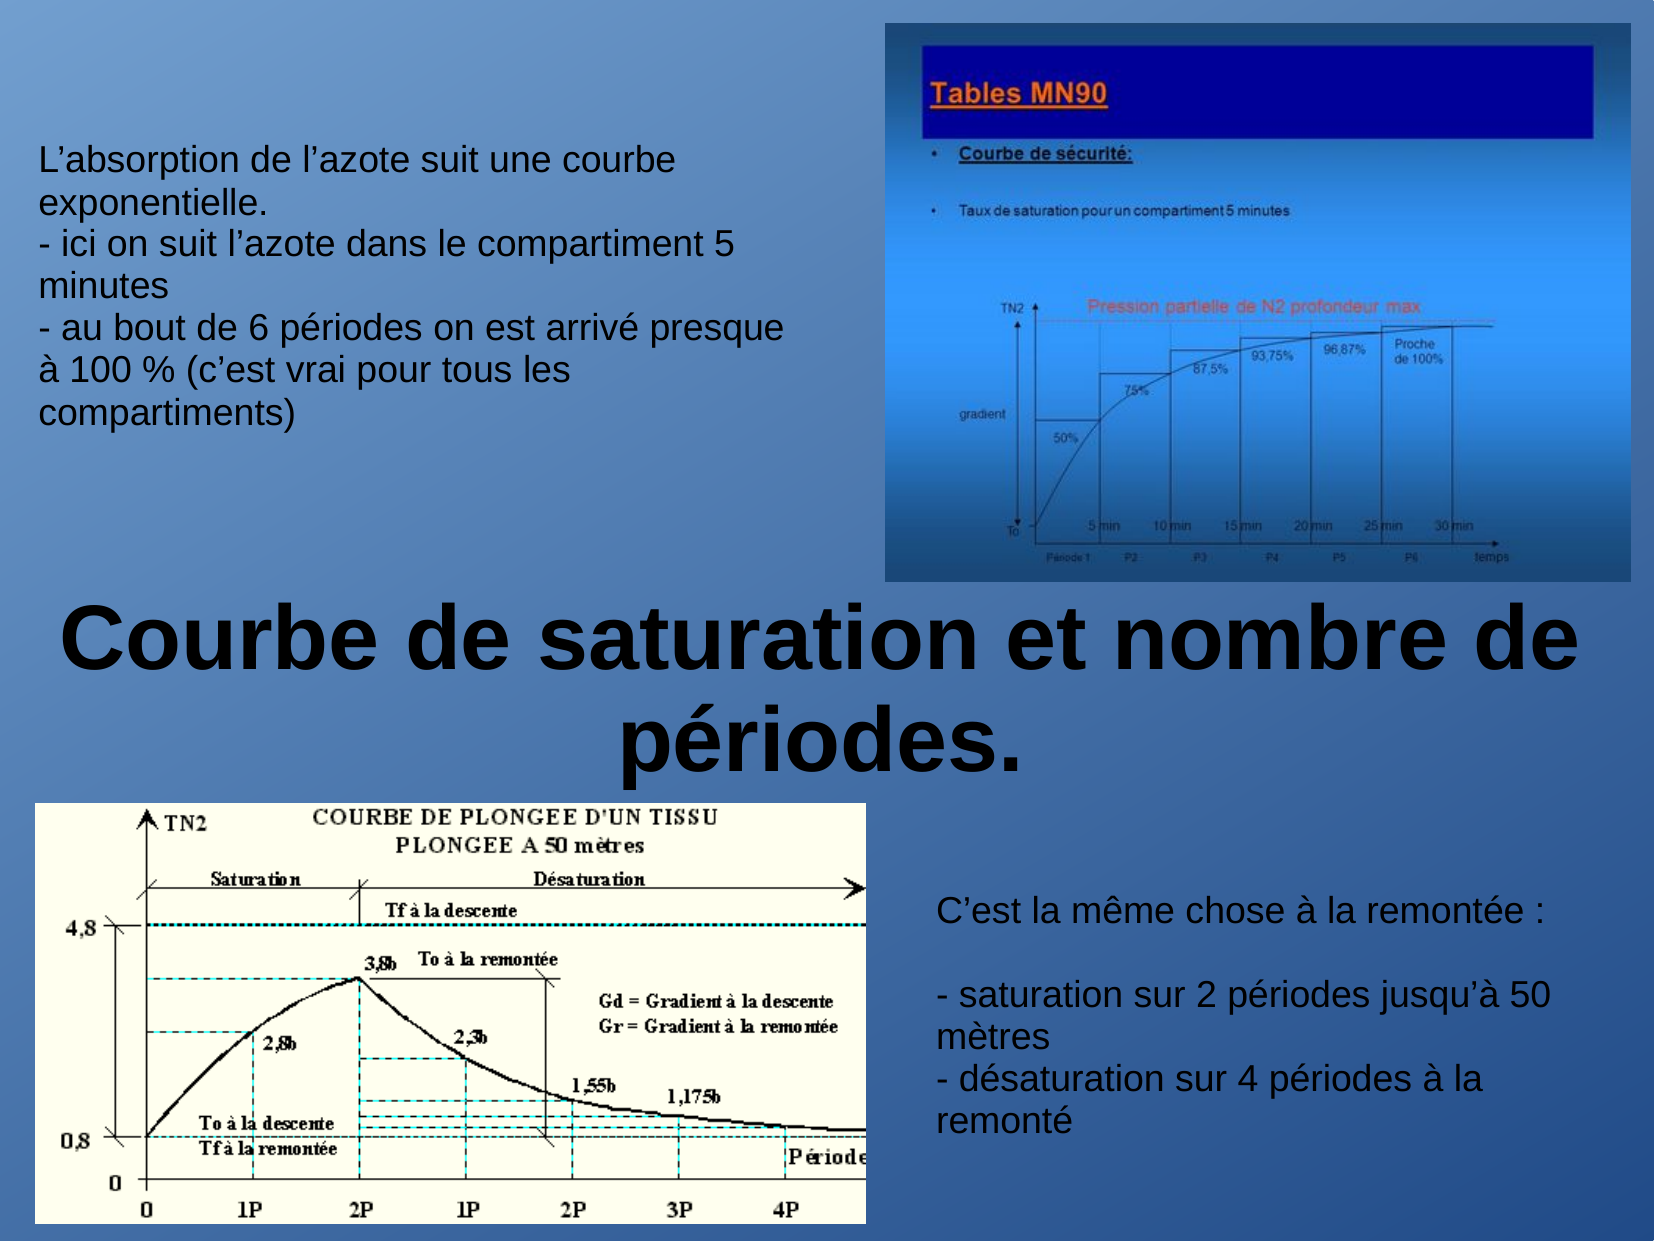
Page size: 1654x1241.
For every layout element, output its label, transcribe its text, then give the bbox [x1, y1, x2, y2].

title Courbe de saturation et nombre de périodes. [59, 578, 1583, 799]
picture [885, 23, 1631, 582]
text_box L’absorption de l’azote suit une courbe exponentielle. - ici on suit l’azote dans le compartiment 5 minutes - au bout de 6 périodes on est arrivé presque à 100 % (c’est vrai pour tous les compartiments) [23, 131, 804, 441]
picture [35, 803, 866, 1224]
text_box C’est la même chose à la remontée : - saturation sur 2 périodes jusqu’à 50 mètres - désaturation sur 4 périodes à la remonté [921, 881, 1583, 1149]
